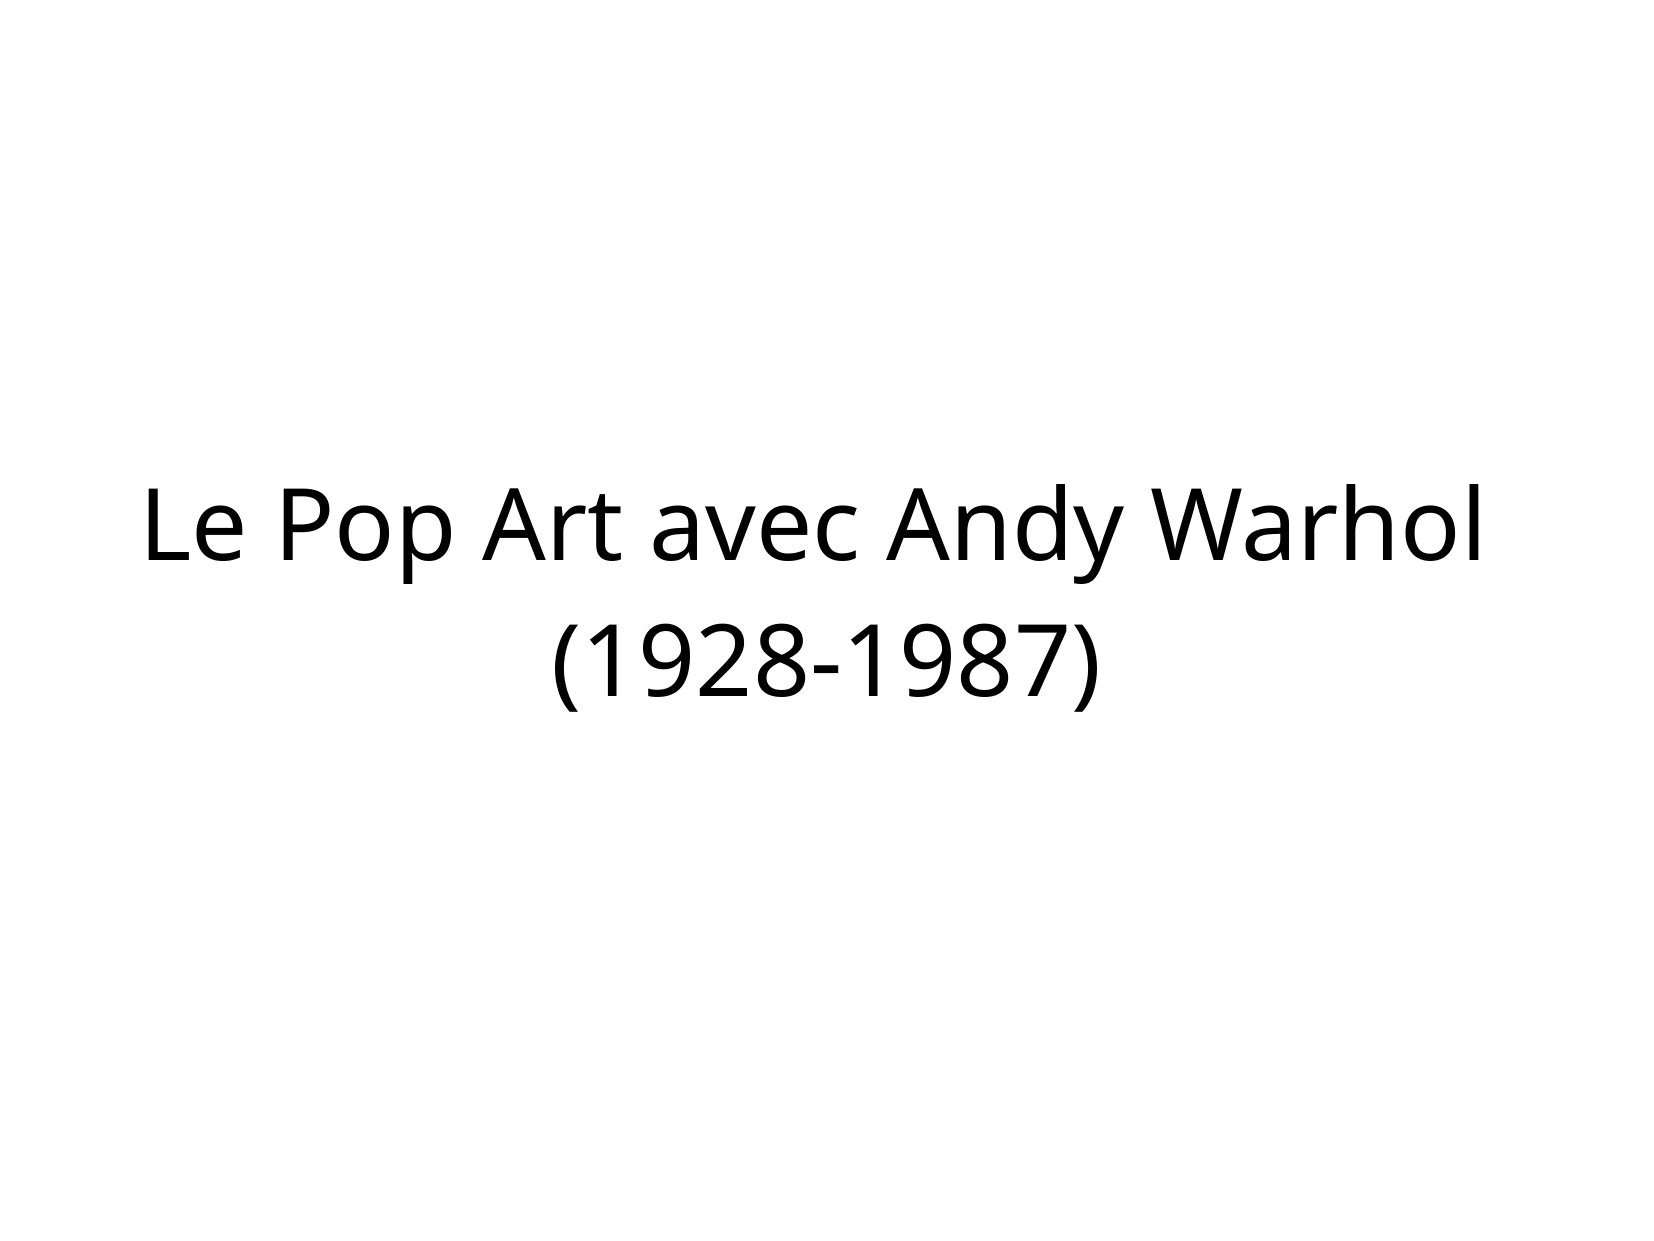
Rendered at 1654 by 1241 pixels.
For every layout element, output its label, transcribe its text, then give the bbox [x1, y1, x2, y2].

subtitle Le Pop Art avec Andy Warhol (1928-1987) [82, 70, 1571, 1109]
